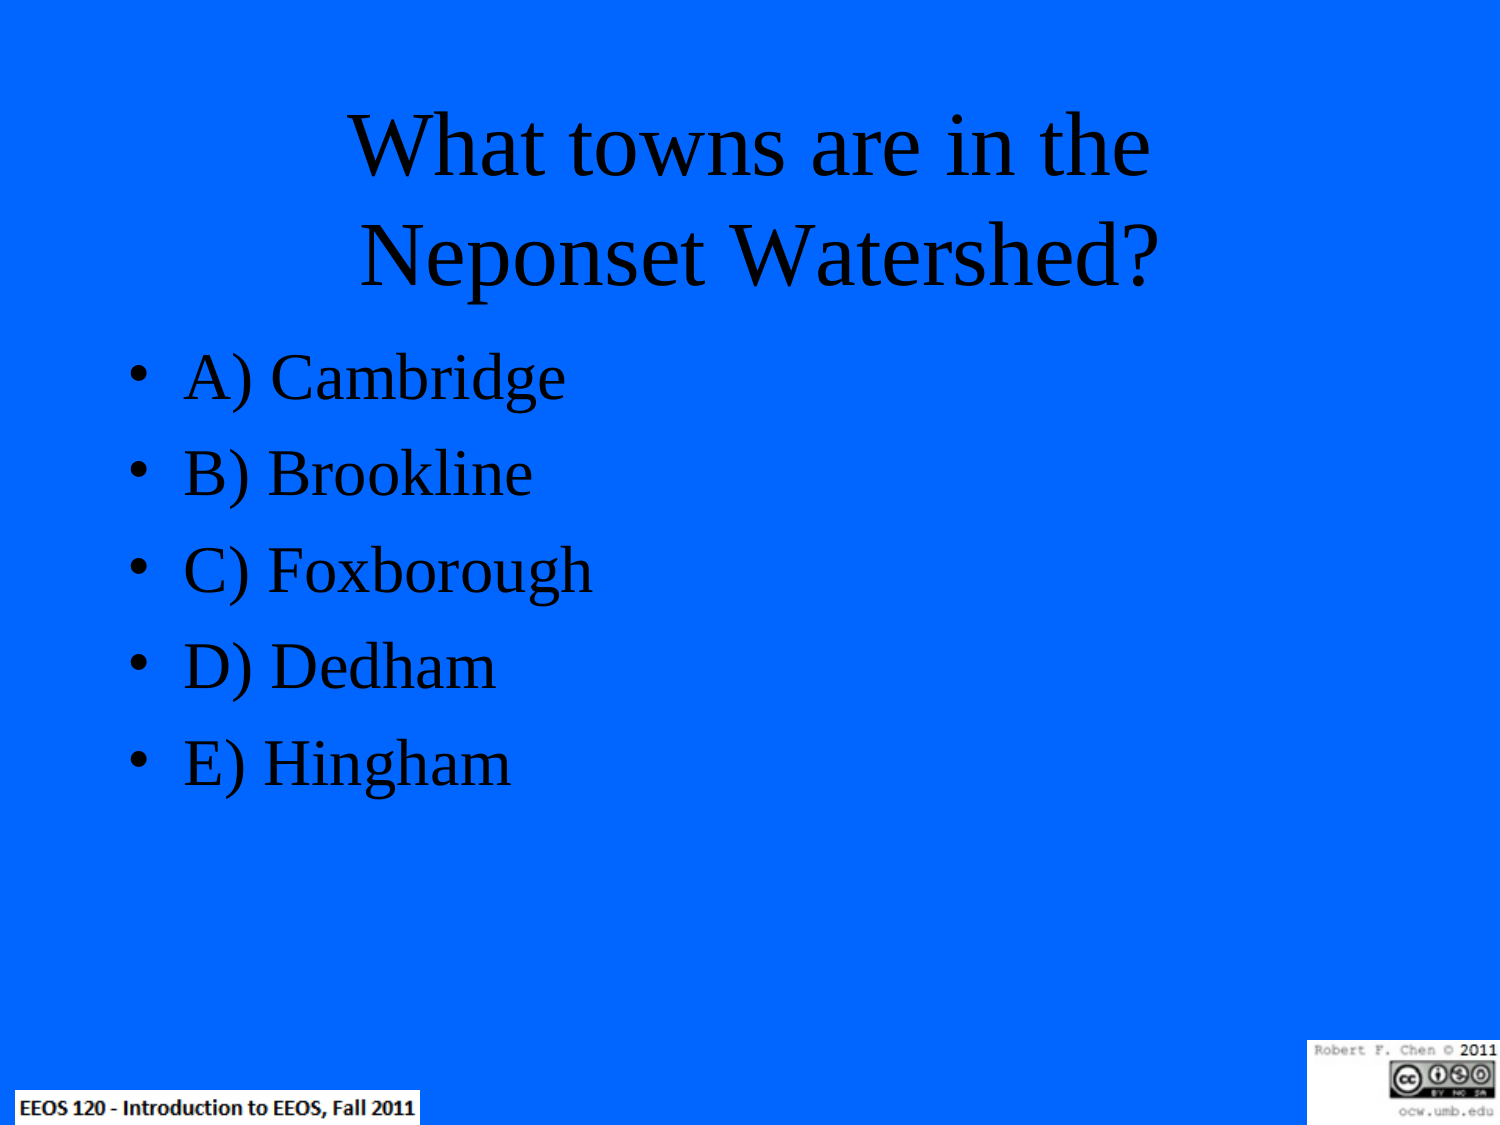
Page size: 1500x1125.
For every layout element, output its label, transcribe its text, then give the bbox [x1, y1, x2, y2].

title What towns are in the Neponset Watershed? [112, 76, 1388, 312]
list A) Cambridge B) Brookline C) Foxborough D) Dedham E) Hingham [112, 324, 1388, 1001]
picture [1307, 1040, 1500, 1125]
picture [15, 1090, 420, 1125]
